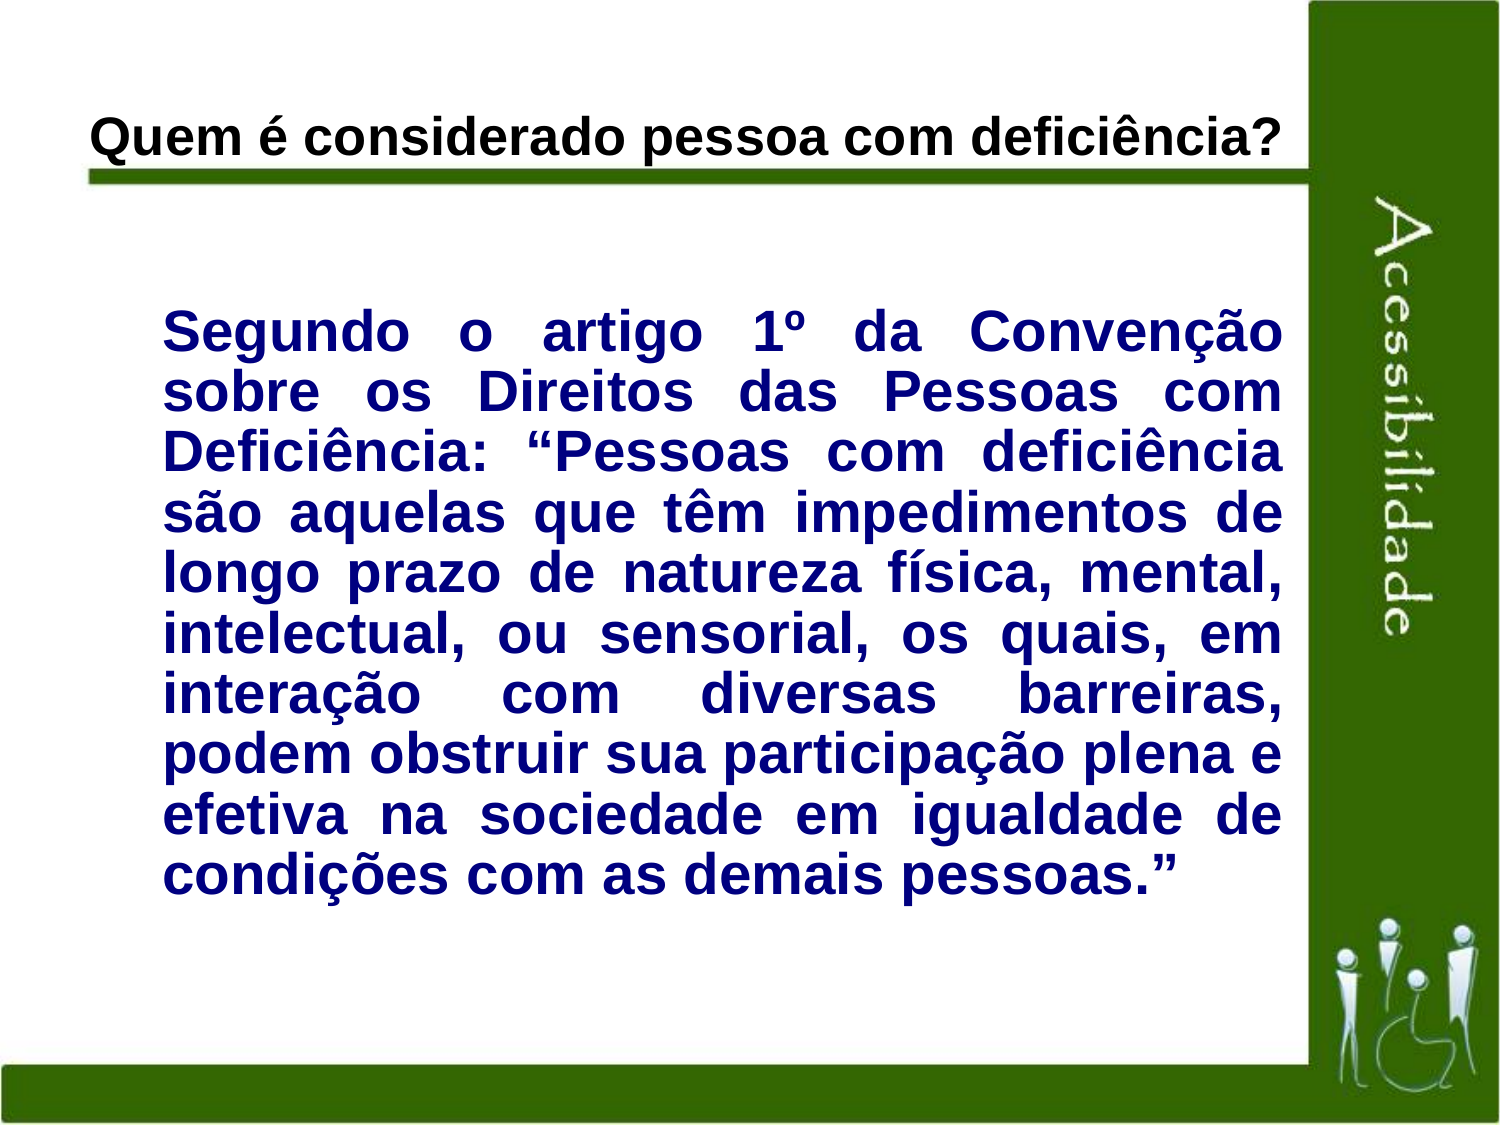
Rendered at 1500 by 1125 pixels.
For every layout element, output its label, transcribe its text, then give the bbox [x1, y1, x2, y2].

chart [75, 262, 1425, 930]
text_box Segundo o artigo 1º da Convenção sobre os Direitos das Pessoas com Deficiência: “Pessoas com deficiência são aquelas que têm impedimentos de longo prazo de natureza física, mental, intelectual, ou sensorial, os quais, em interação com diversas barreiras, podem obstruir sua participação plena e efetiva na sociedade em igualdade de condições com as demais pessoas.” [147, 295, 1300, 934]
title Quem é considerado pessoa com deficiência? [75, 45, 1425, 233]
picture [0, 0, 1500, 1125]
